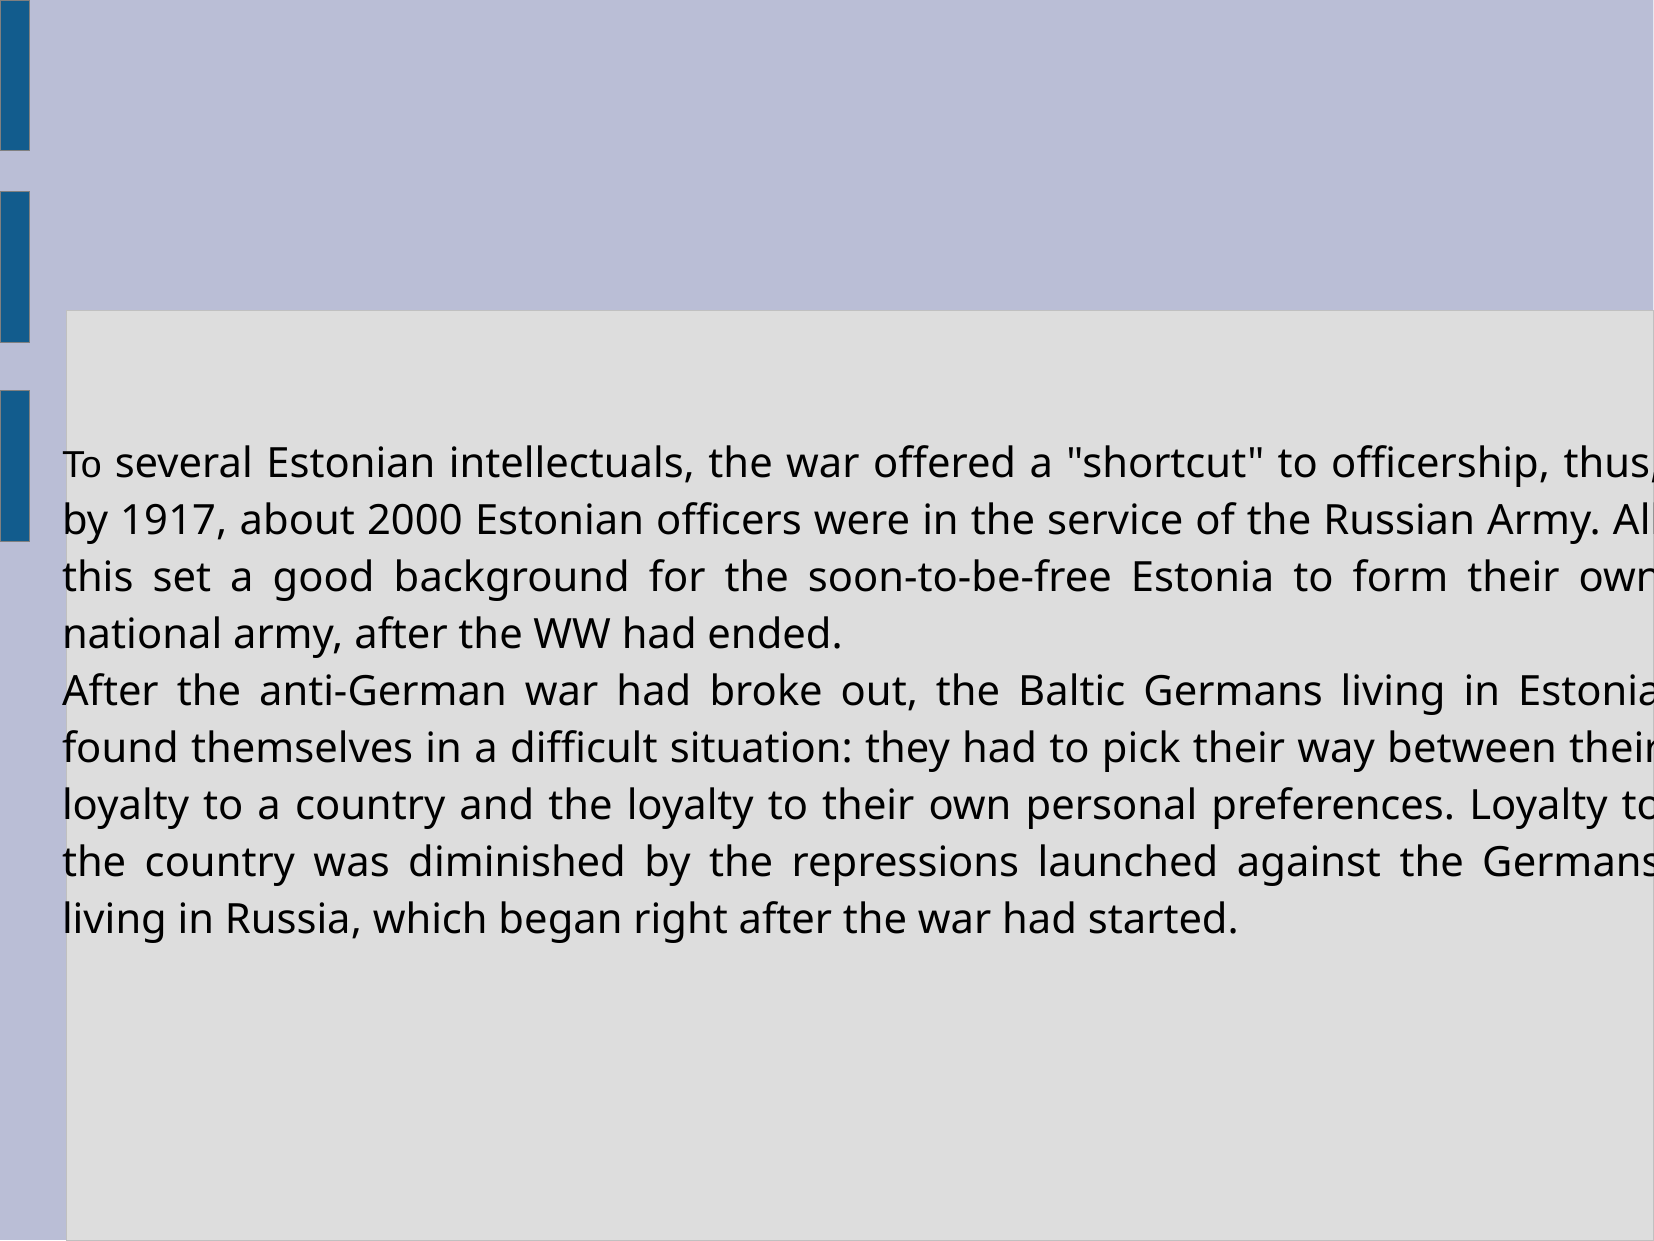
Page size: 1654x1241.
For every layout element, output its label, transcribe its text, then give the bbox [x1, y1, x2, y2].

text_box To several Estonian intellectuals, the war offered a "shortcut" to officership, thus, by 1917, about 2000 Estonian officers were in the service of the Russian Army. All this set a good background for the soon-to-be-free Estonia to form their own national army, after the WW had ended. After the anti-German war had broke out, the Baltic Germans living in Estonia found themselves in a difficult situation: they had to pick their way between their loyalty to a country and the loyalty to their own personal preferences. Loyalty to the country was diminished by the repressions launched against the Germans living in Russia, which began right after the war had started. [47, 425, 1654, 986]
